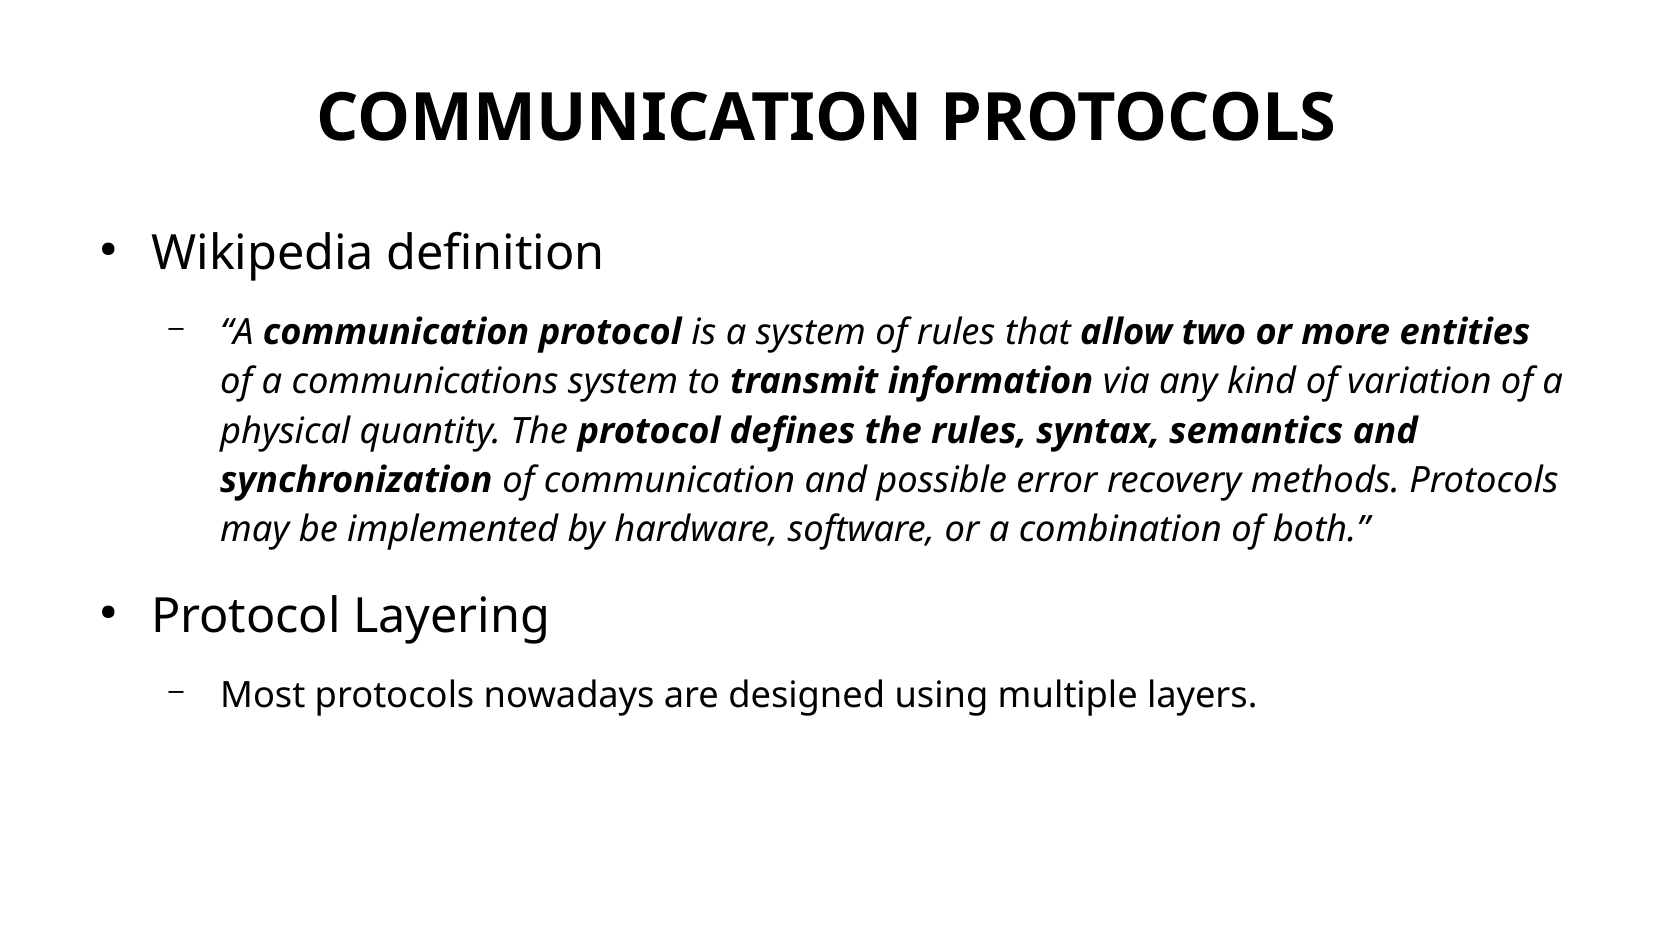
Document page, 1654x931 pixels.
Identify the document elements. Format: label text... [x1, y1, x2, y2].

title COMMUNICATION PROTOCOLS [82, 36, 1571, 193]
list Wikipedia definition “A communication protocol is a system of rules that allow two or more entities of a communications system to transmit information via any kind of variation of a physical quantity. The protocol defines the rules, syntax, semantics and synchronization of communication and possible error recovery methods. Protocols may be implemented by hardware, software, or a combination of both.” Protocol Layering Most protocols nowadays are designed using multiple layers. [82, 217, 1571, 757]
